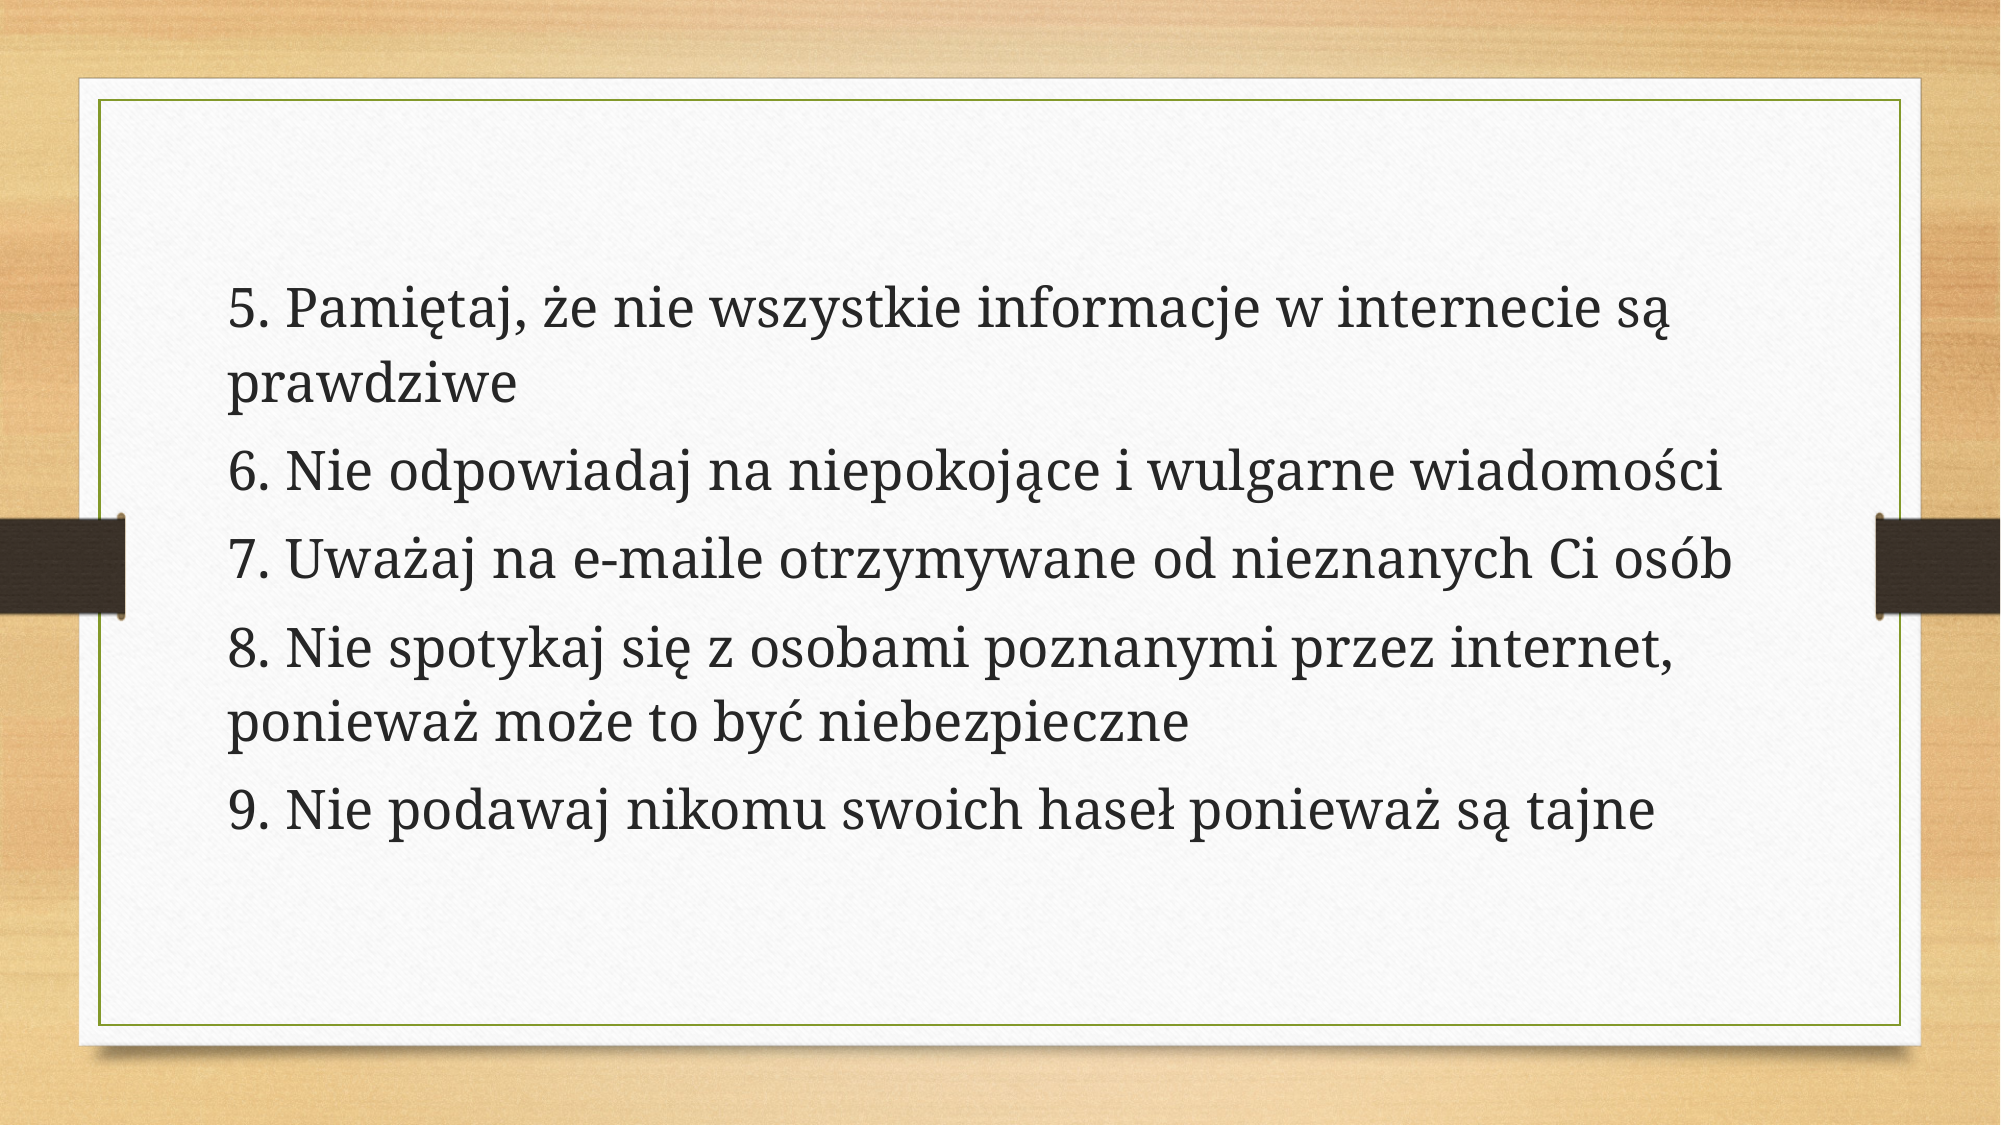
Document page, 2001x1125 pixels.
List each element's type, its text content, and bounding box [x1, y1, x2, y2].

list 5. Pamiętaj, że nie wszystkie informacje w internecie są prawdziwe 6. Nie odpowiadaj na niepokojące i wulgarne wiadomości 7. Uważaj na e-maile otrzymywane od nieznanych Ci osób 8. Nie spotykaj się z osobami poznanymi przez internet, ponieważ może to być niebezpieczne 9. Nie podawaj nikomu swoich haseł ponieważ są tajne [212, 261, 1788, 937]
